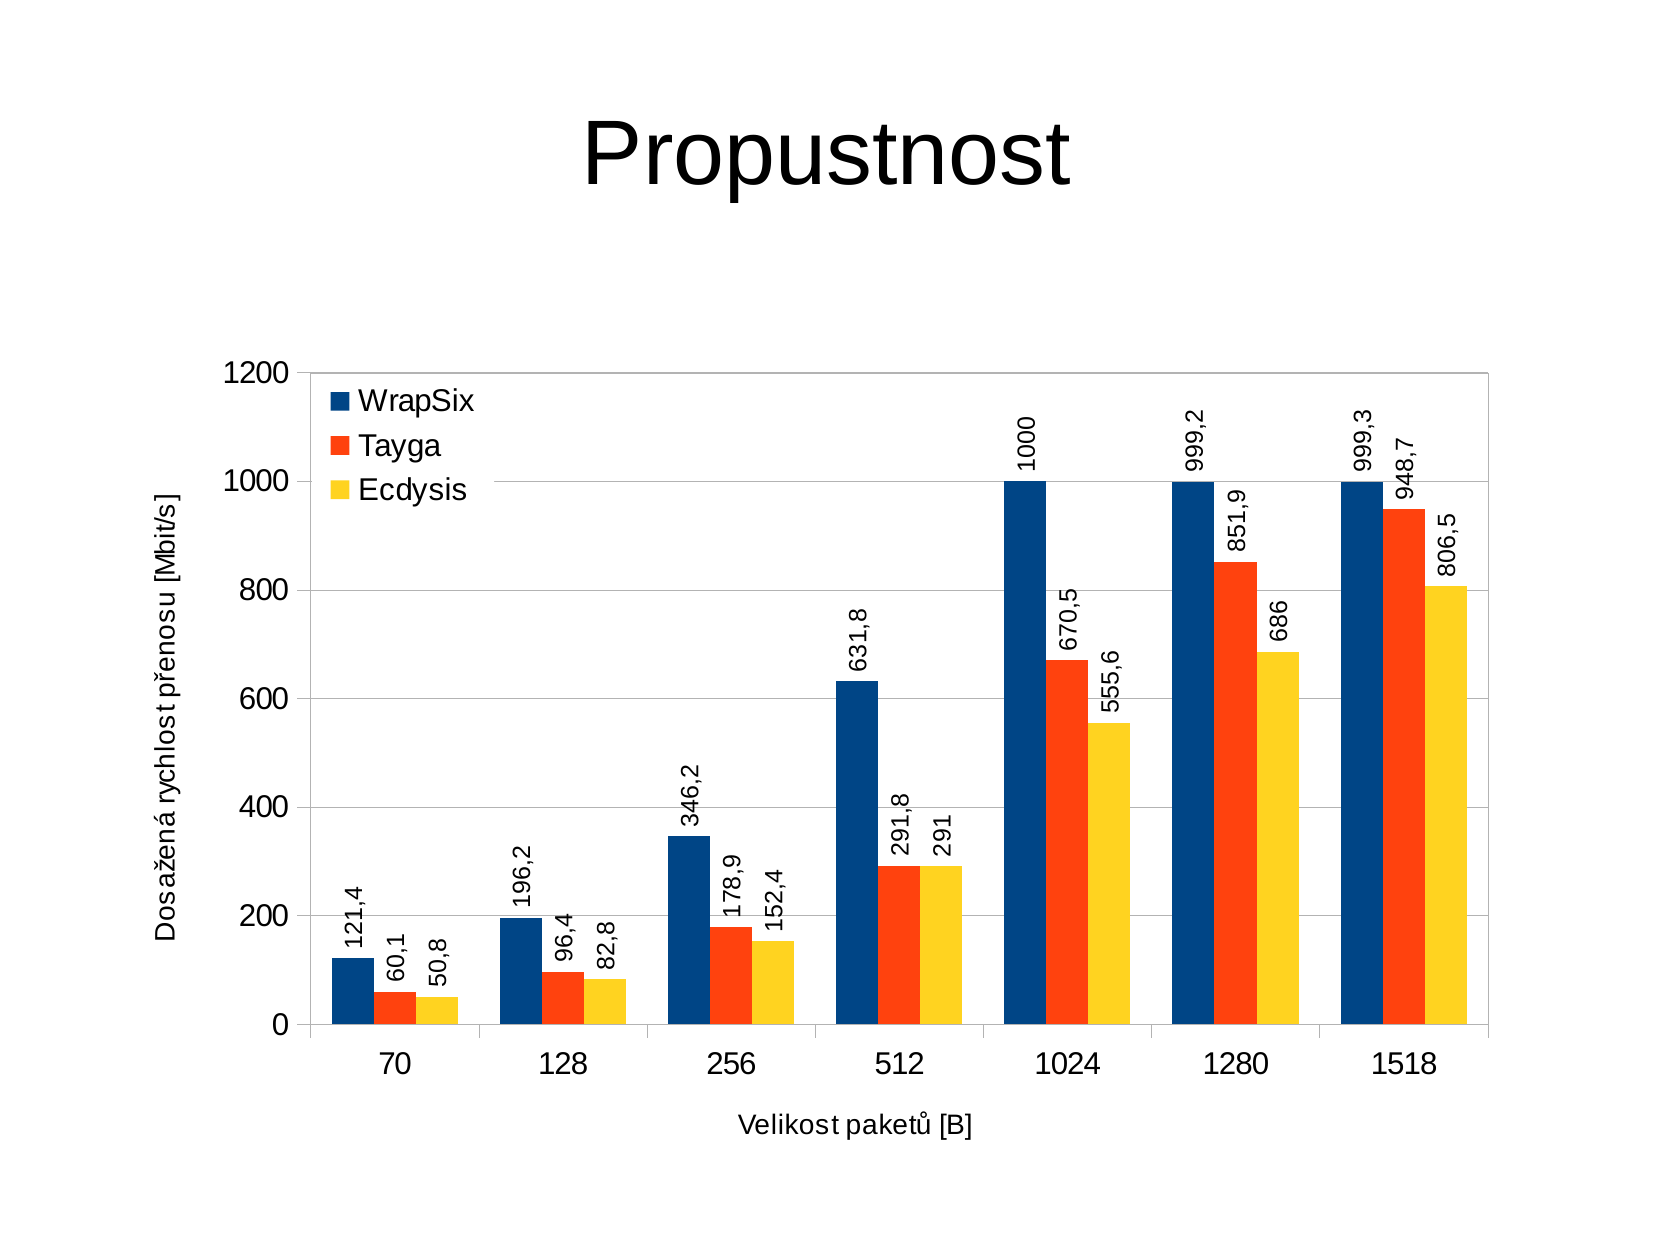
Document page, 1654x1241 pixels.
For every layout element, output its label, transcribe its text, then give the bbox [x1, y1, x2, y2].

picture [100, 269, 1654, 1188]
title Propustnost [82, 49, 1571, 257]
